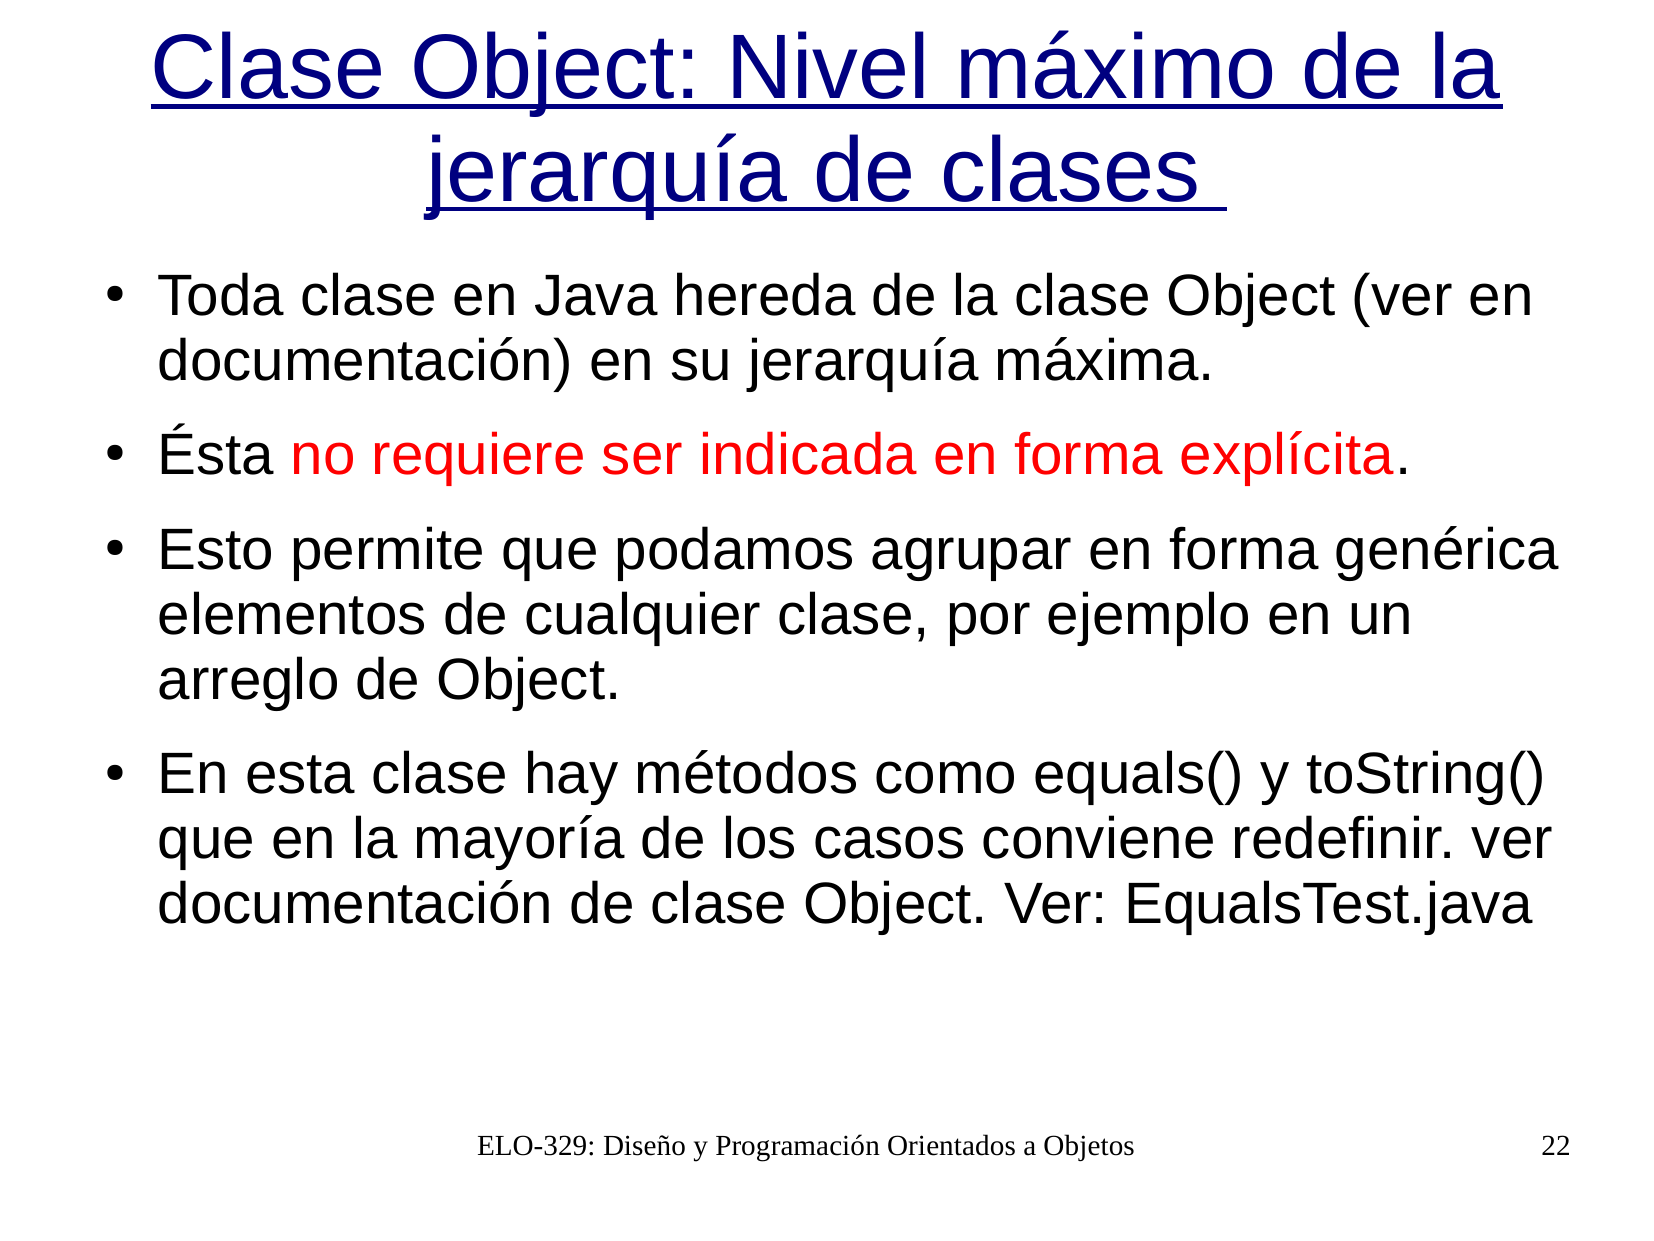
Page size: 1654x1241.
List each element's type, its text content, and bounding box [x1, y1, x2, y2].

title Clase Object: Nivel máximo de la jerarquía de clases [82, 4, 1571, 233]
list Toda clase en Java hereda de la clase Object (ver en documentación) en su jerarquía máxima. Ésta no requiere ser indicada en forma explícita. Esto permite que podamos agrupar en forma genérica elementos de cualquier clase, por ejemplo en un arreglo de Object. En esta clase hay métodos como equals() y toString() que en la mayoría de los casos conviene redefinir. ver documentación de clase Object. Ver: EqualsTest.java [86, 262, 1576, 1051]
